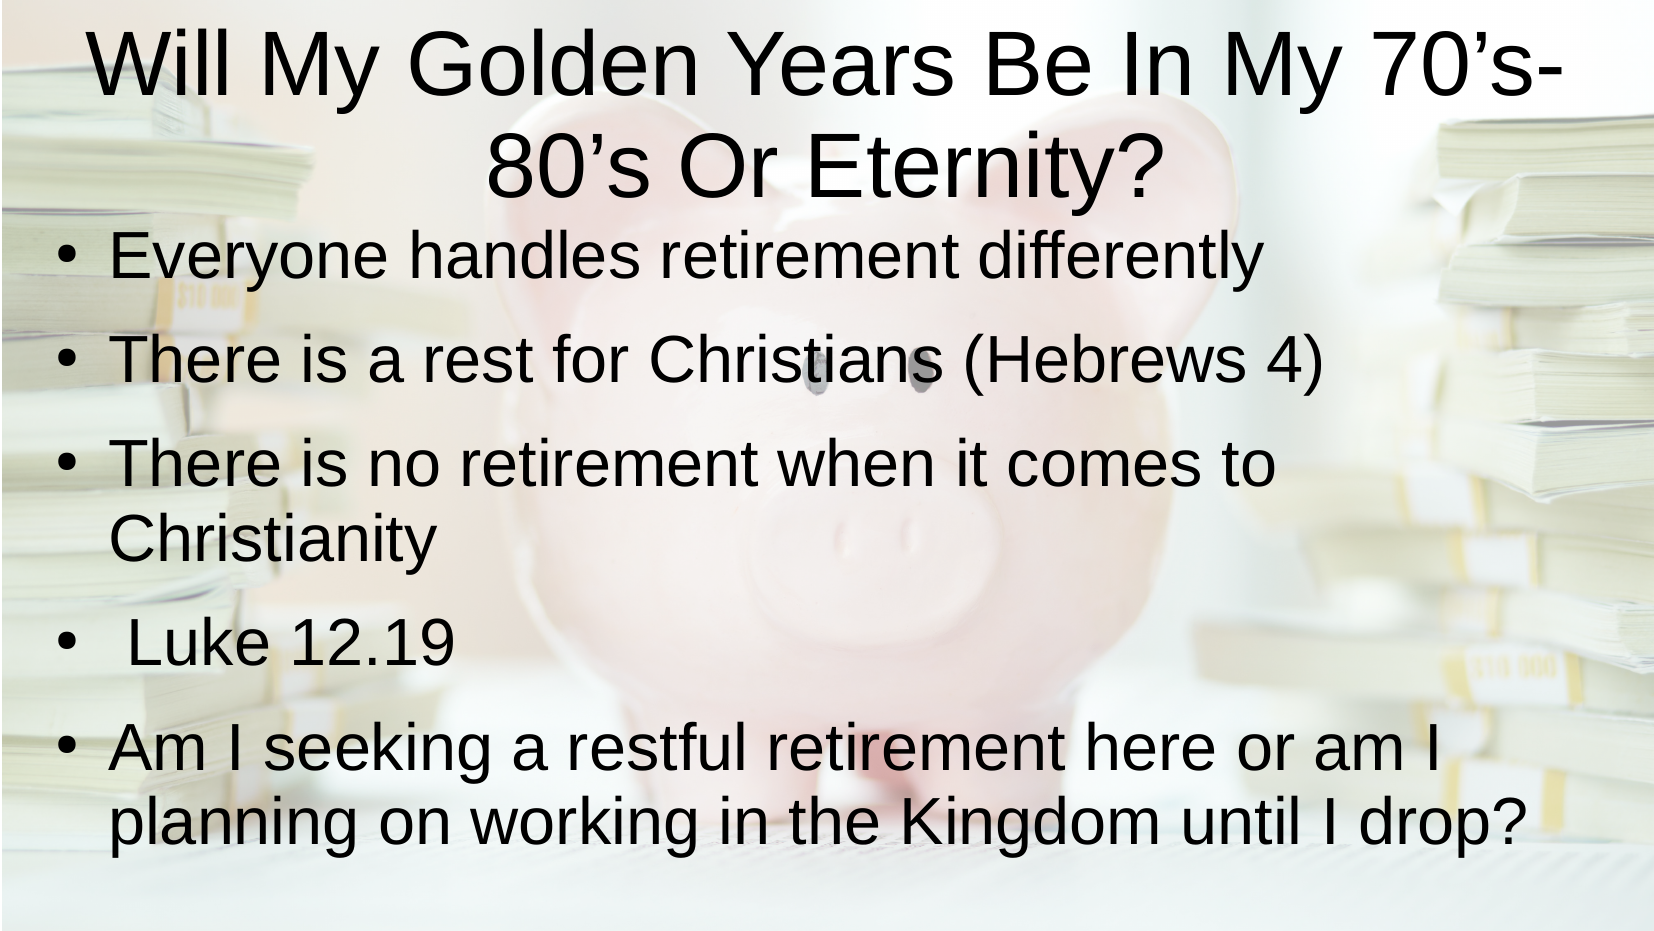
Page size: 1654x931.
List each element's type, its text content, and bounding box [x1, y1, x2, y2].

list Everyone handles retirement differently There is a rest for Christians (Hebrews 4) There is no retirement when it comes to Christianity Luke 12.19 Am I seeking a restful retirement here or am I planning on working in the Kingdom until I drop? [37, 217, 1613, 901]
title Will My Golden Years Be In My 70’s-80’s Or Eternity? [82, 12, 1571, 217]
picture [2, 0, 1654, 931]
